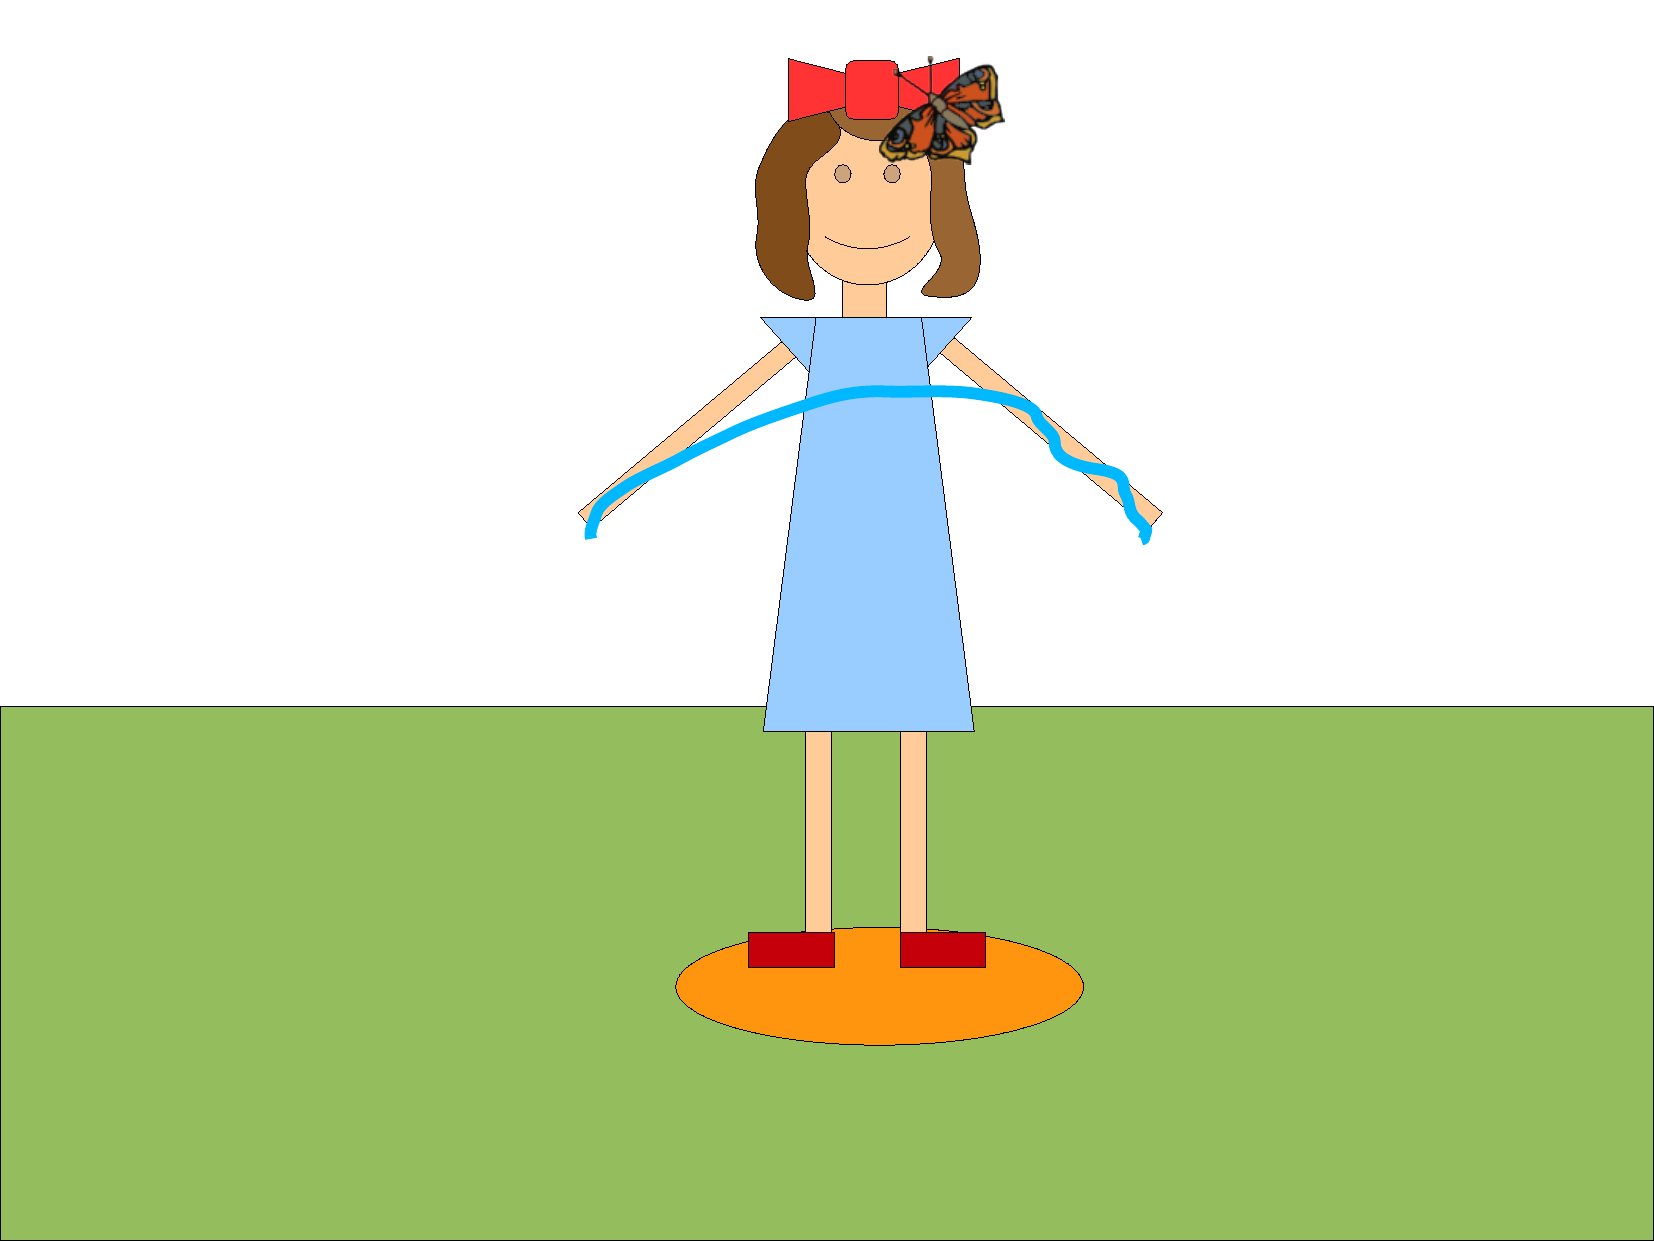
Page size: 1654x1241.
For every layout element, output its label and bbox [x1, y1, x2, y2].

text_box [1002, 405, 1048, 444]
text_box [578, 58, 1029, 522]
text_box [1130, 484, 1163, 526]
text_box [601, 482, 647, 521]
text_box [0, 398, 1654, 1241]
picture [879, 56, 1005, 165]
text_box [1042, 411, 1106, 464]
text_box [1083, 473, 1123, 507]
